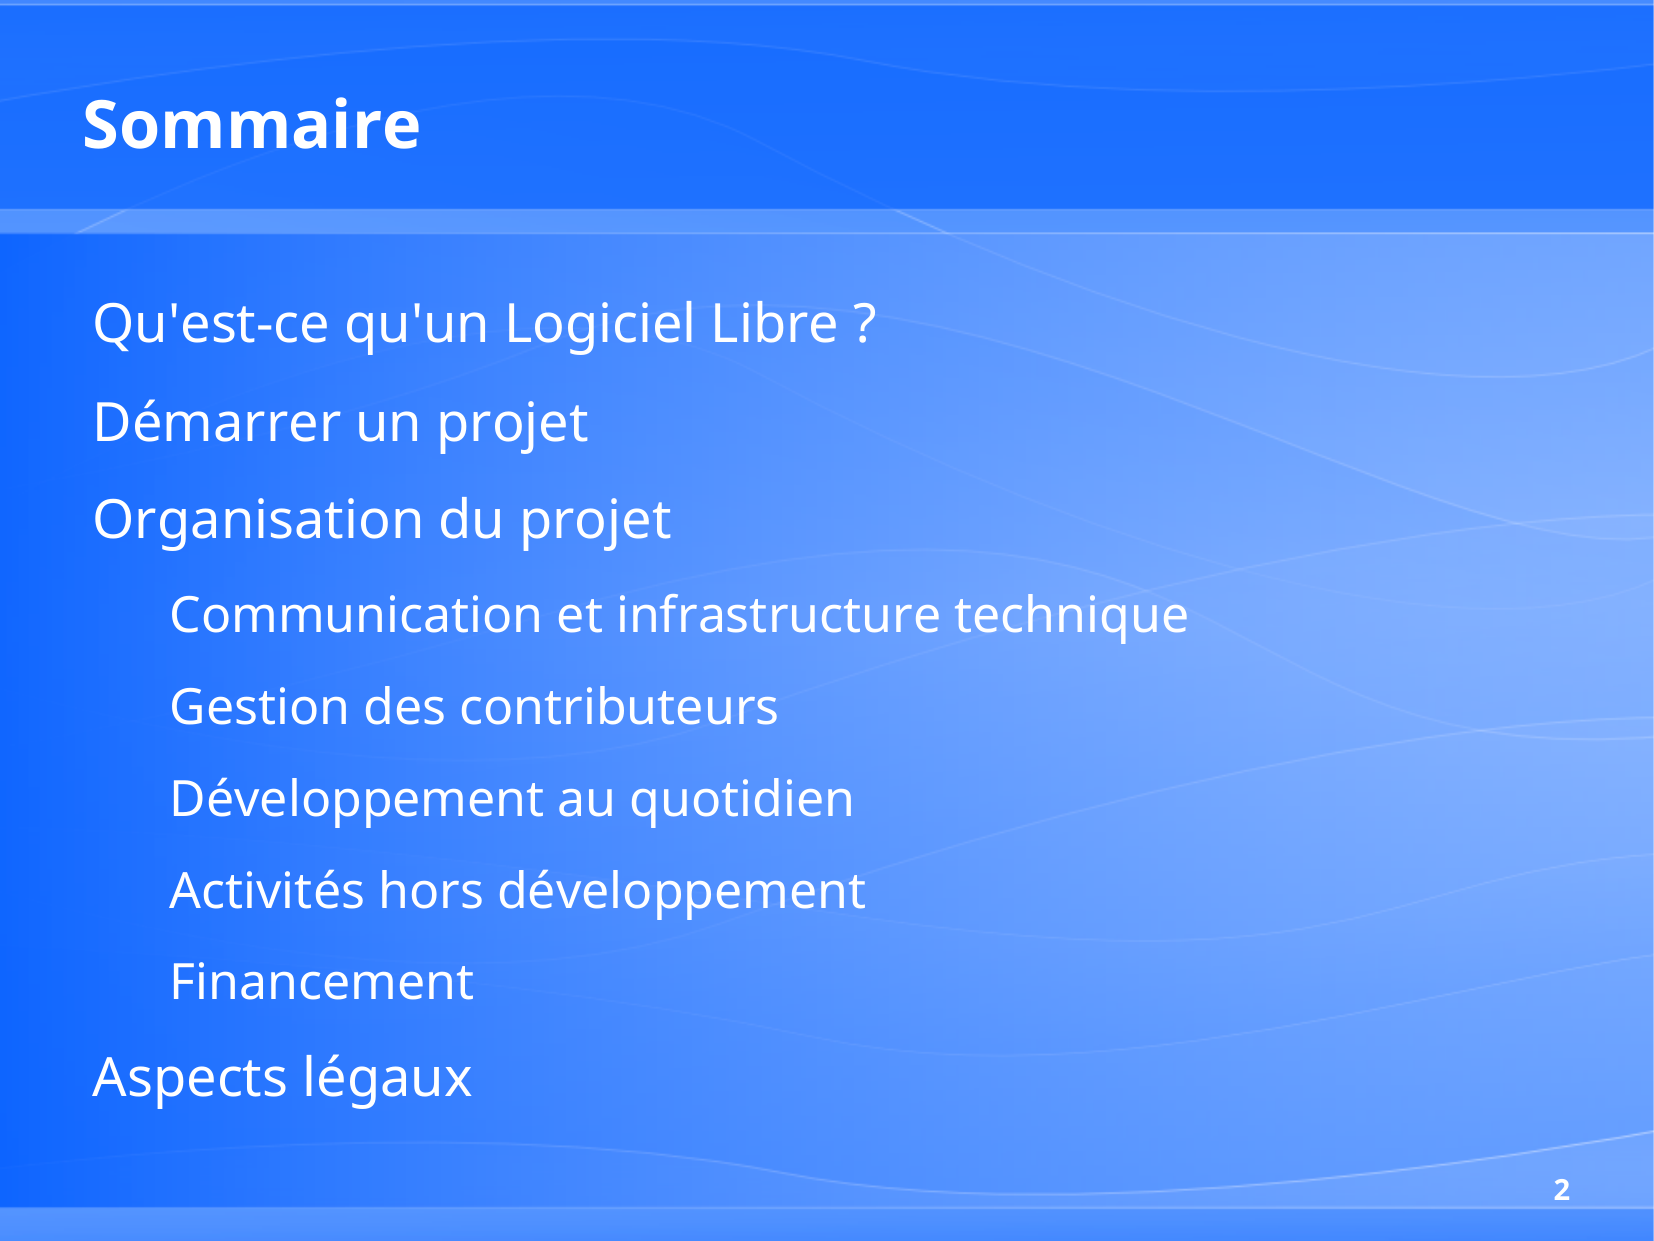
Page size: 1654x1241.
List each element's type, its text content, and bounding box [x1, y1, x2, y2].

list Qu'est-ce qu'un Logiciel Libre ? Démarrer un projet Organisation du projet Communication et infrastructure technique Gestion des contributeurs Développement au quotidien Activités hors développement Financement Aspects légaux [75, 285, 1564, 1117]
title Sommaire [23, 8, 1625, 237]
picture [0, 0, 1654, 1241]
